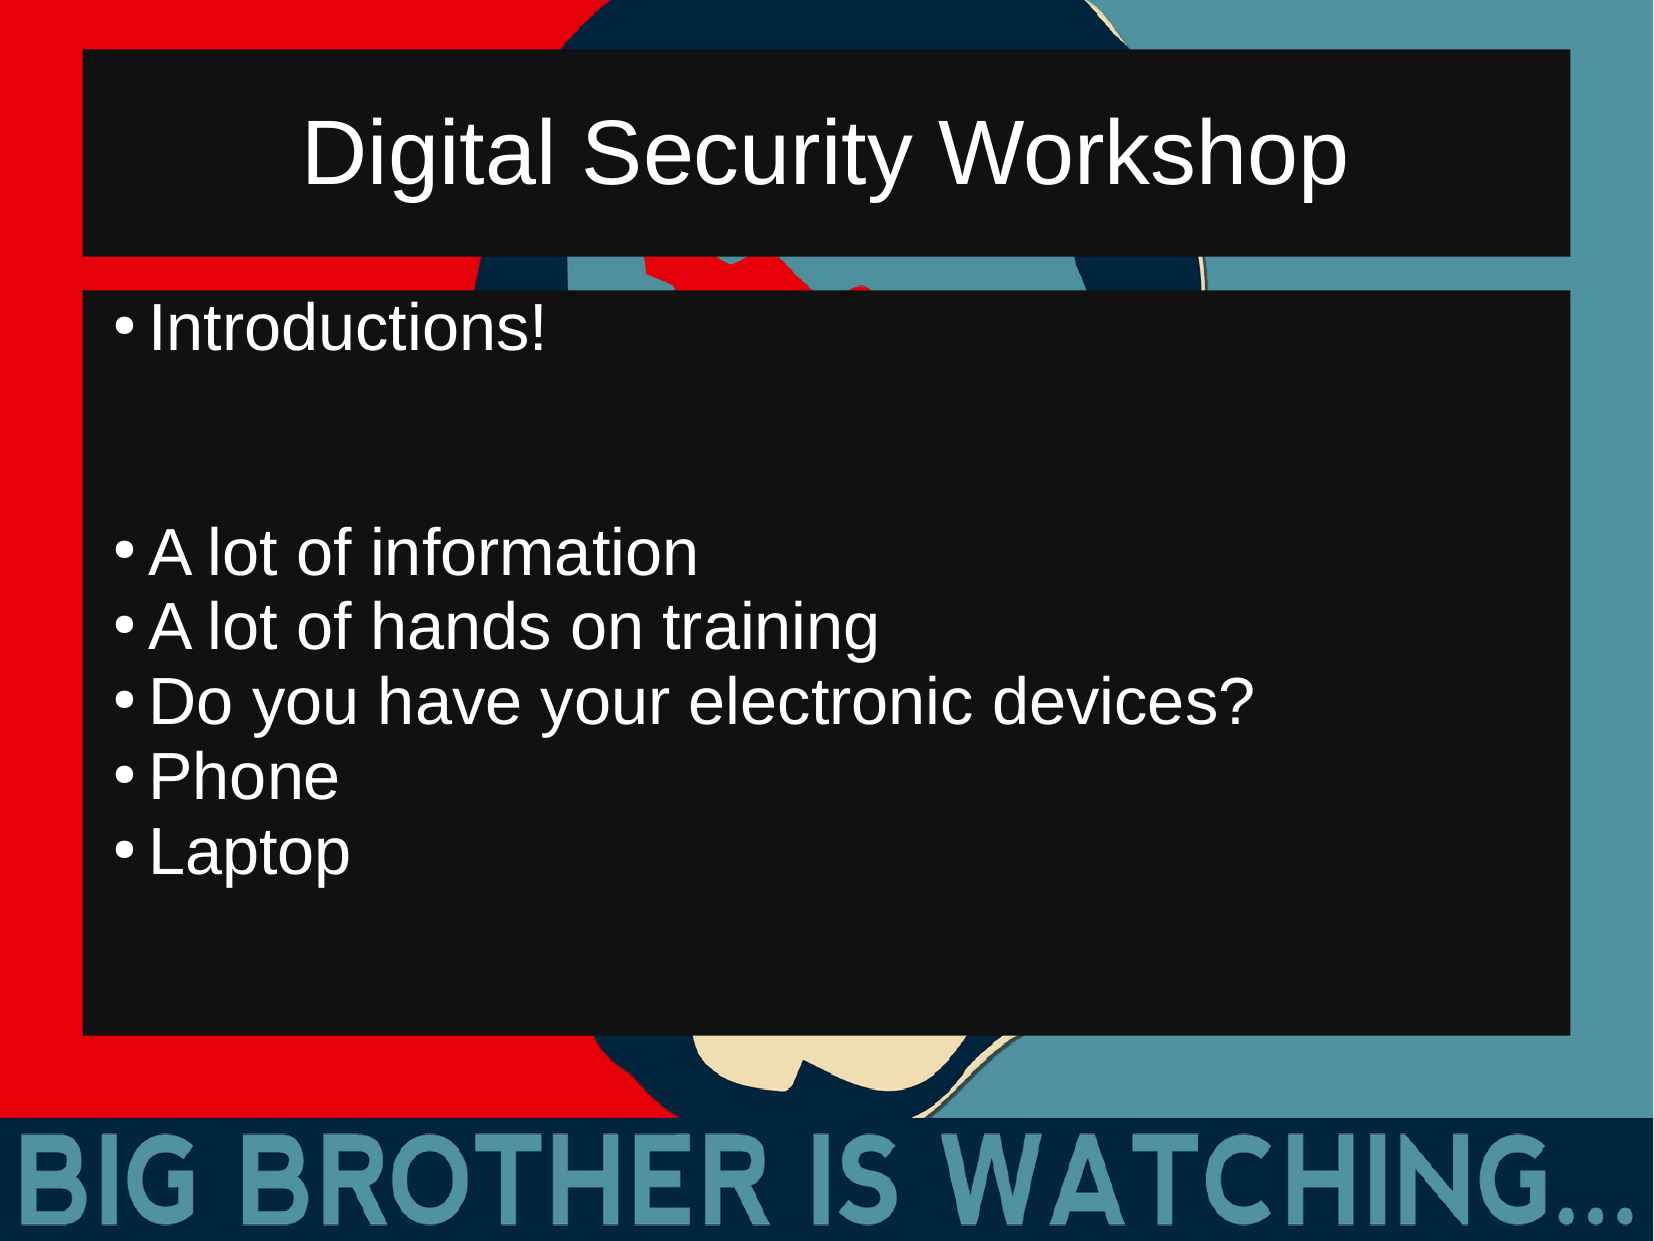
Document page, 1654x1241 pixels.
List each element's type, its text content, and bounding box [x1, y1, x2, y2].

title Digital Security Workshop [82, 49, 1571, 257]
picture [0, 0, 1654, 1241]
subtitle Introductions! A lot of information A lot of hands on training Do you have your electronic devices? Phone Laptop [82, 290, 1571, 1036]
